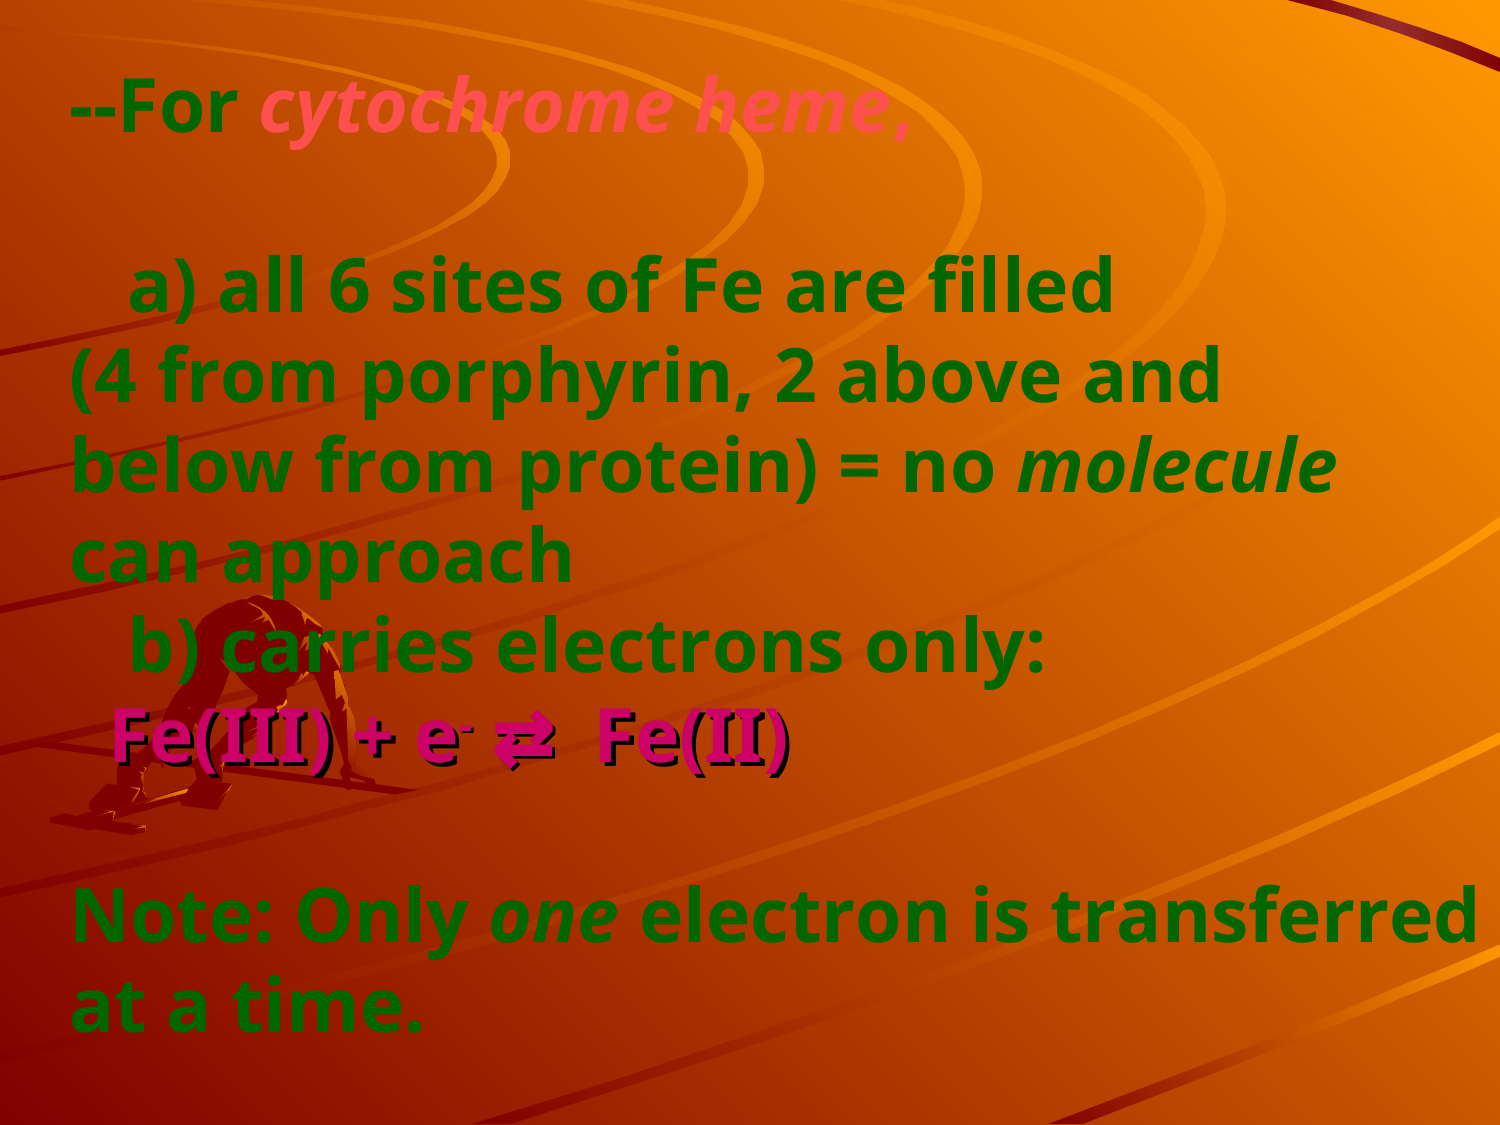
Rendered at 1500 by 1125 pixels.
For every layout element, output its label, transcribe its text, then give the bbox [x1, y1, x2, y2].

text_box --For cytochrome heme, a) all 6 sites of Fe are filled (4 from porphyrin, 2 above and below from protein) = no molecule can approach b) carries electrons only: Fe(III) + e-  Fe(II) Note: Only one electron is transferred at a time. [54, 49, 1497, 1125]
